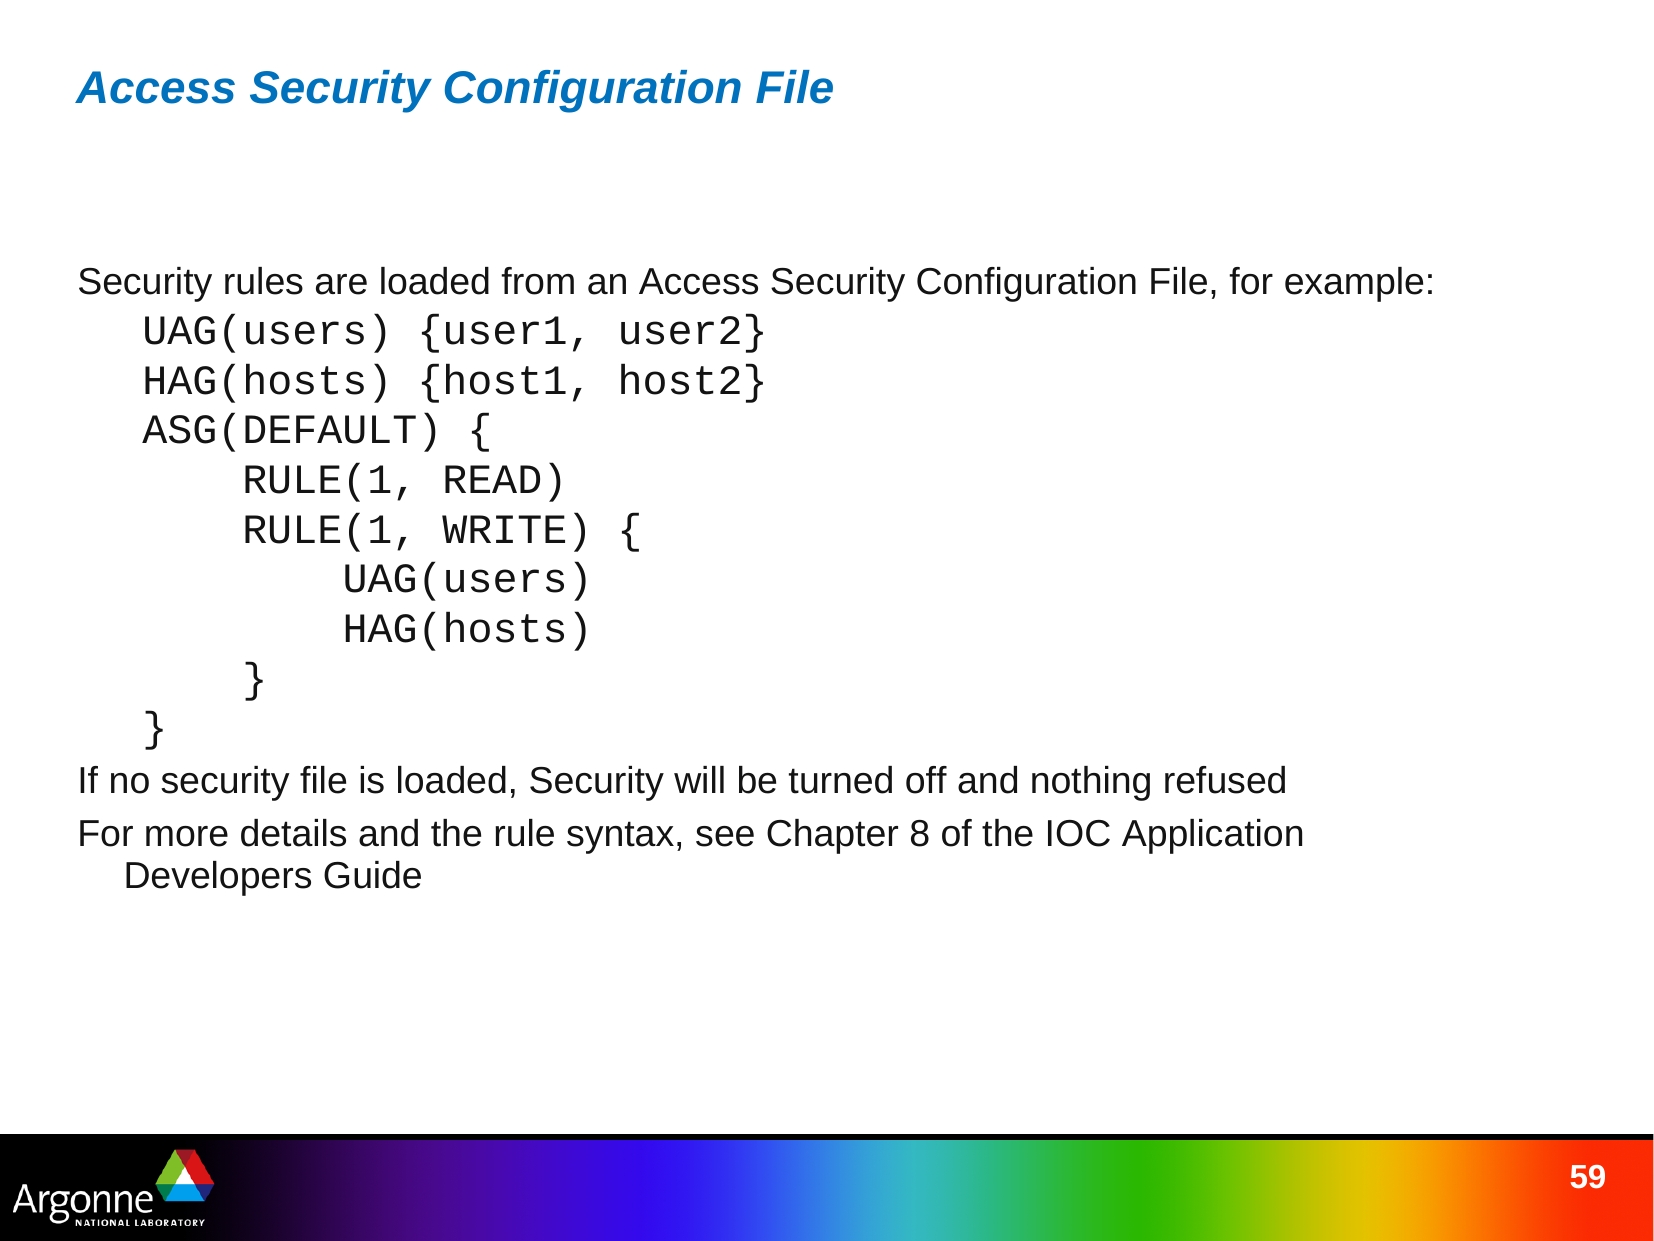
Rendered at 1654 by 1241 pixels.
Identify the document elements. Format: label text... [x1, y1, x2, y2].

picture [0, 1134, 1654, 1241]
title Access Security Configuration File [61, 59, 1500, 144]
list Security rules are loaded from an Access Security Configuration File, for example: UAG(users) {user1, user2} HAG(hosts) {host1, host2} ASG(DEFAULT) { RULE(1, READ) RULE(1, WRITE) { UAG(users) HAG(hosts) } } If no security file is loaded, Security will be turned off and nothing refused For more details and the rule syntax, see Chapter 8 of the IOC Application Developers Guide [62, 253, 1498, 990]
